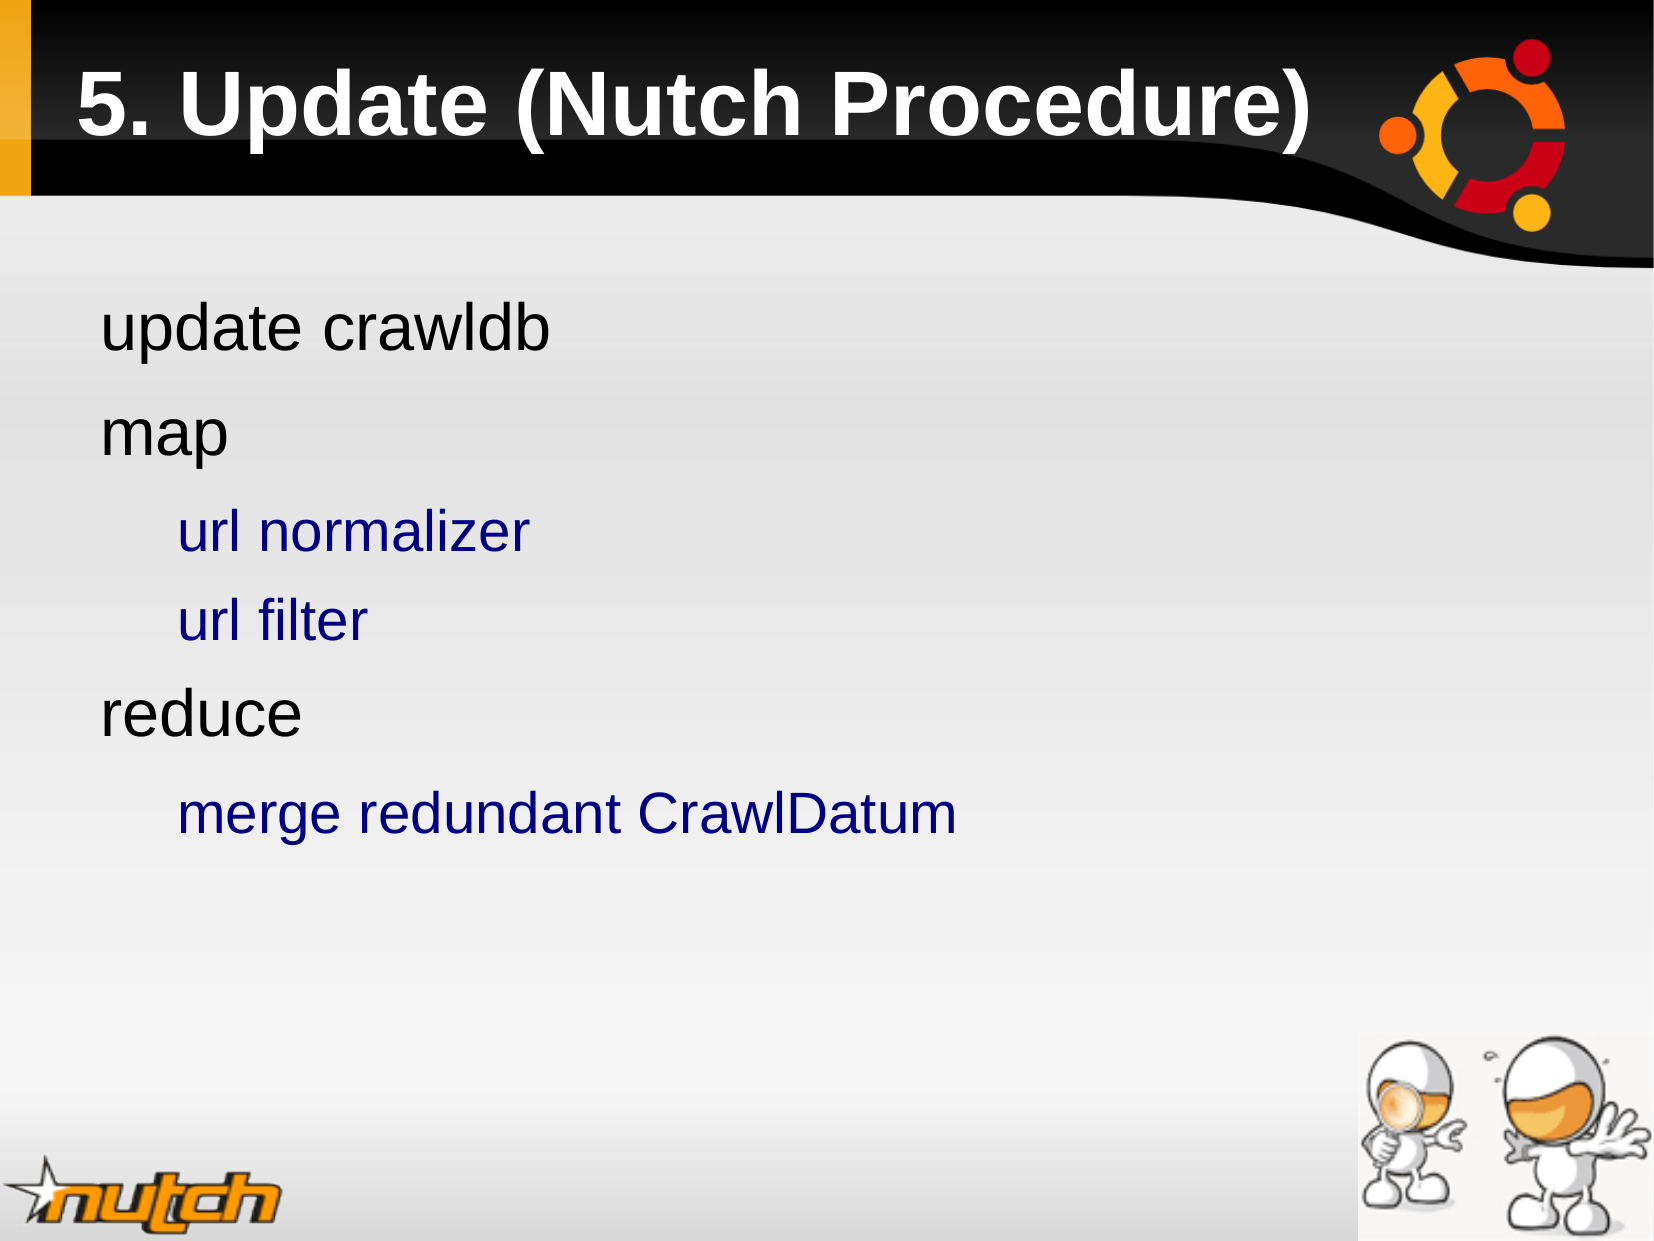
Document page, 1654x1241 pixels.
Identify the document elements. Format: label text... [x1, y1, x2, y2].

title 5. Update (Nutch Procedure) [76, 7, 1565, 200]
list update crawldb map url normalizer url filter reduce merge redundant CrawlDatum [82, 290, 1571, 1094]
picture [0, 0, 1654, 1241]
